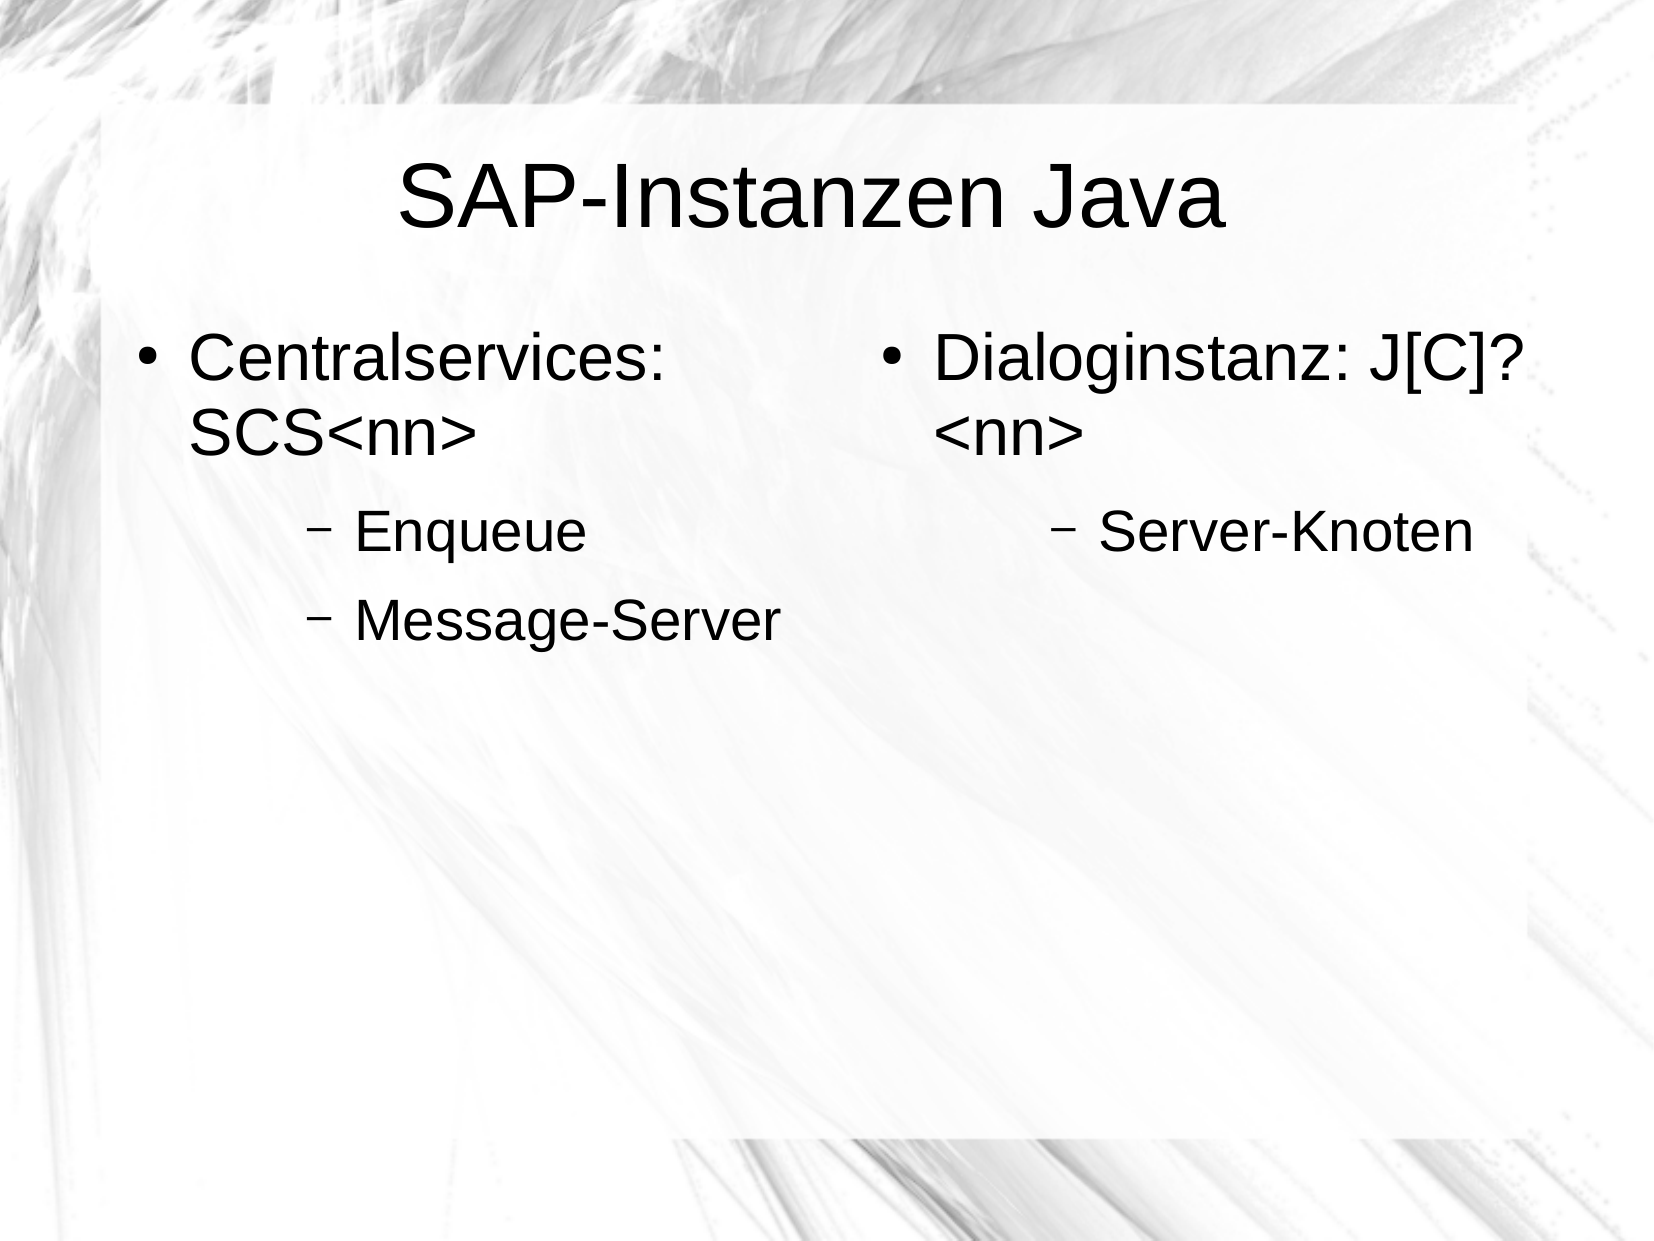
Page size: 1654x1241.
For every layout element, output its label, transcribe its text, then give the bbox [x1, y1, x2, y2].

list Dialoginstanz: J[C]?<nn> Server-Knoten [862, 319, 1572, 931]
picture [0, 0, 1654, 1241]
list Centralservices: SCS<nn> Enqueue Message-Server [118, 319, 827, 945]
title SAP-Instanzen Java [118, 112, 1506, 281]
